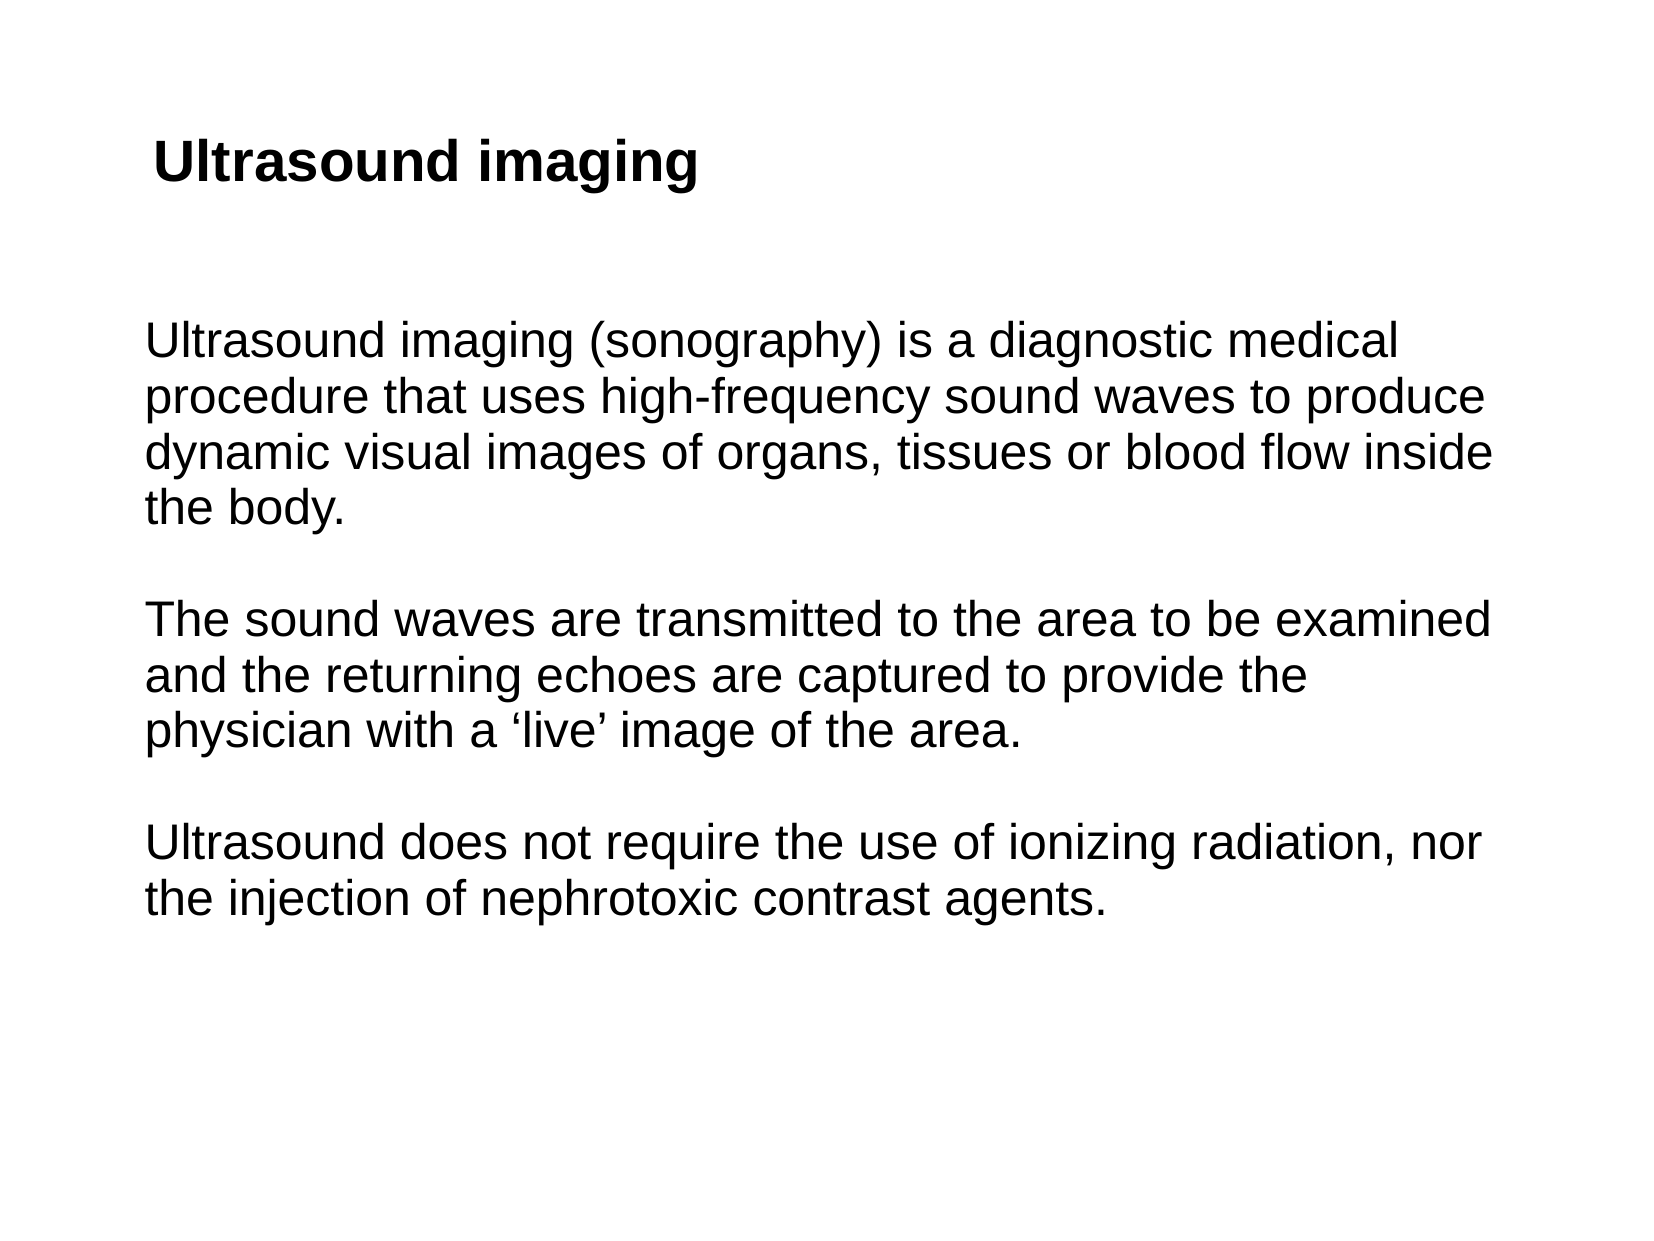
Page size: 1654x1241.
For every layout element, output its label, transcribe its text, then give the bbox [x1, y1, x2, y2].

text_box Ultrasound imaging (sonography) is a diagnostic medical procedure that uses high-frequency sound waves to produce dynamic visual images of organs, tissues or blood flow inside the body. The sound waves are transmitted to the area to be examined and the returning echoes are captured to provide the physician with a ‘live’ image of the area. Ultrasound does not require the use of ionizing radiation, nor the injection of nephrotoxic contrast agents. [129, 305, 1522, 934]
text_box Ultrasound imaging [138, 121, 910, 202]
